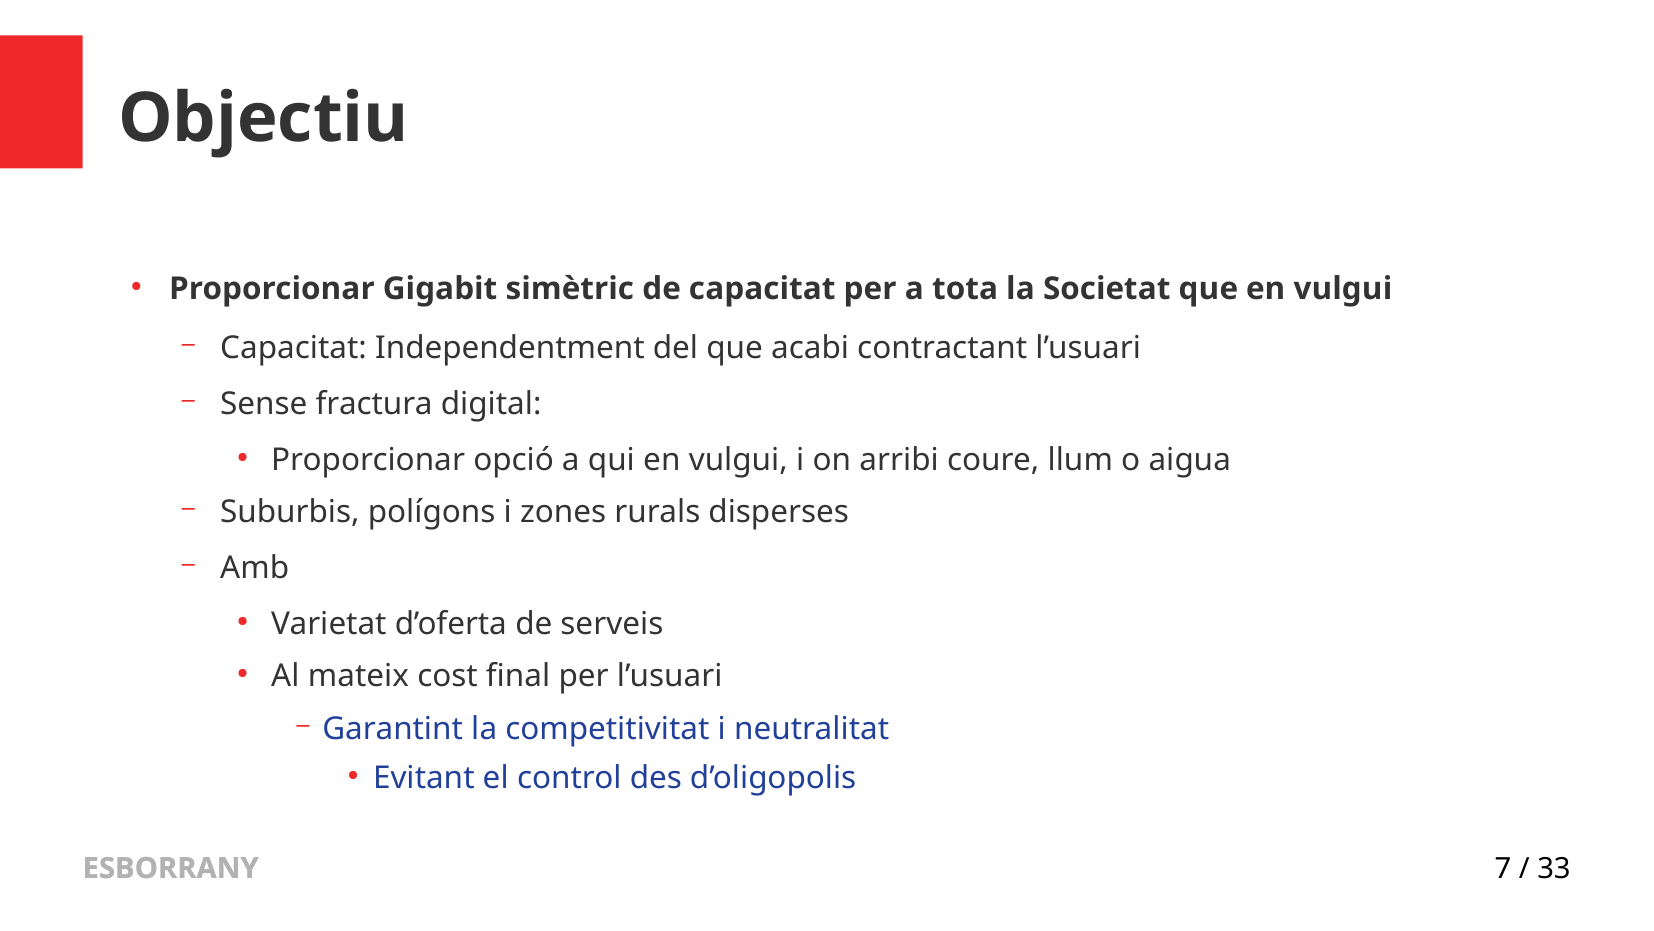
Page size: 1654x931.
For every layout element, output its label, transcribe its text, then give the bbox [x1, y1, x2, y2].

title Objectiu [118, 37, 1571, 193]
list Proporcionar Gigabit simètric de capacitat per a tota la Societat que en vulgui Capacitat: Independentment del que acabi contractant l’usuari Sense fractura digital: Proporcionar opció a qui en vulgui, i on arribi coure, llum o aigua Suburbis, polígons i zones rurals disperses Amb Varietat d’oferta de serveis Al mateix cost final per l’usuari Garantint la competitivitat i neutralitat Evitant el control des d’oligopolis [118, 265, 1536, 806]
